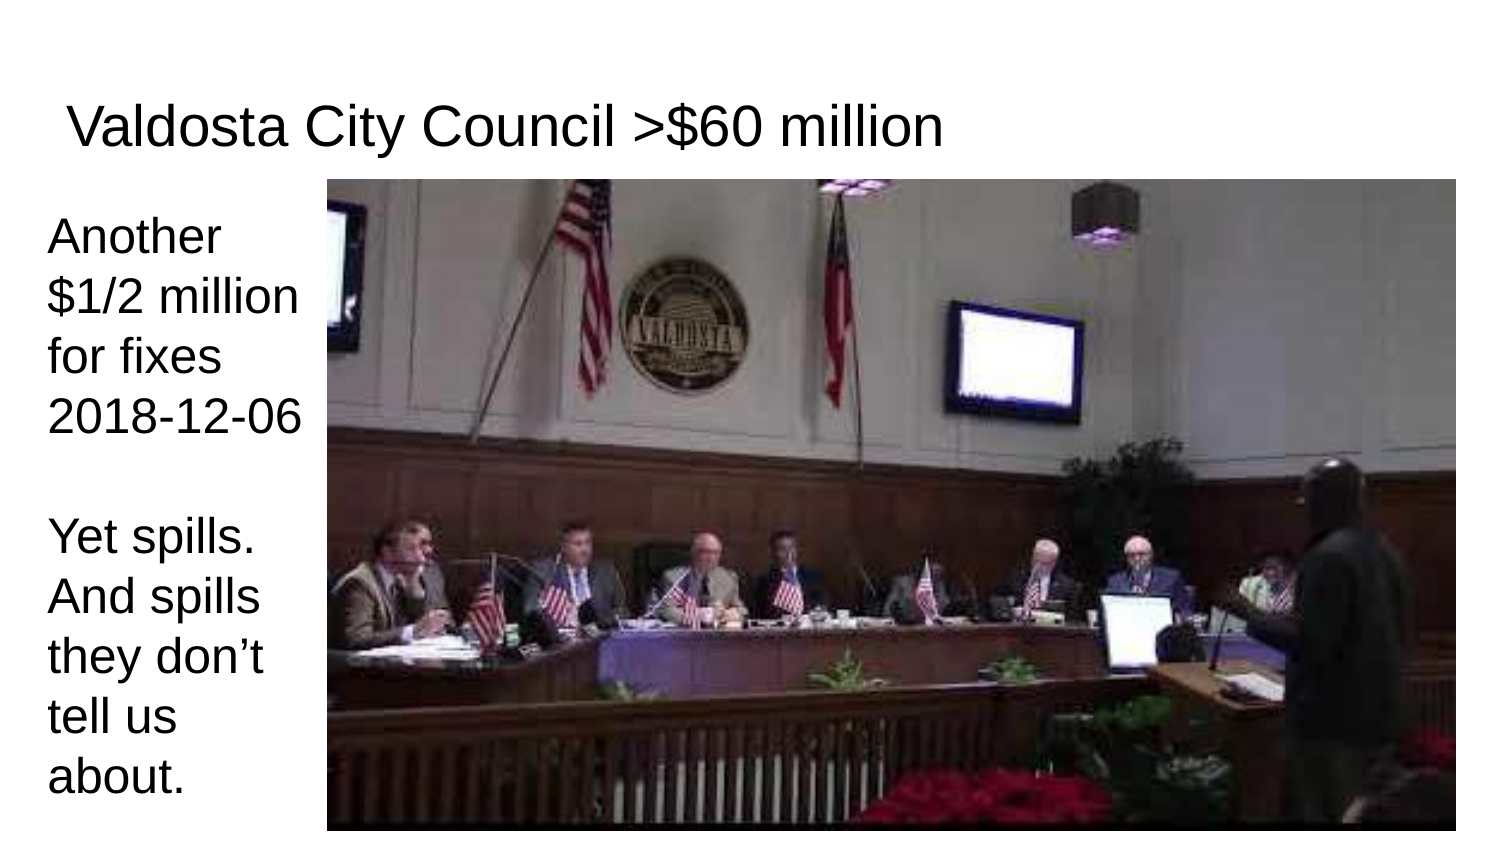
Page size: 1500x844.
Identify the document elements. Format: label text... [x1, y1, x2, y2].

picture [327, 179, 1456, 831]
title Valdosta City Council >$60 million [51, 72, 1449, 167]
list Another $1/2 million for fixes 2018-12-06 Yet spills. And spills they don’t tell us about. [32, 189, 327, 830]
